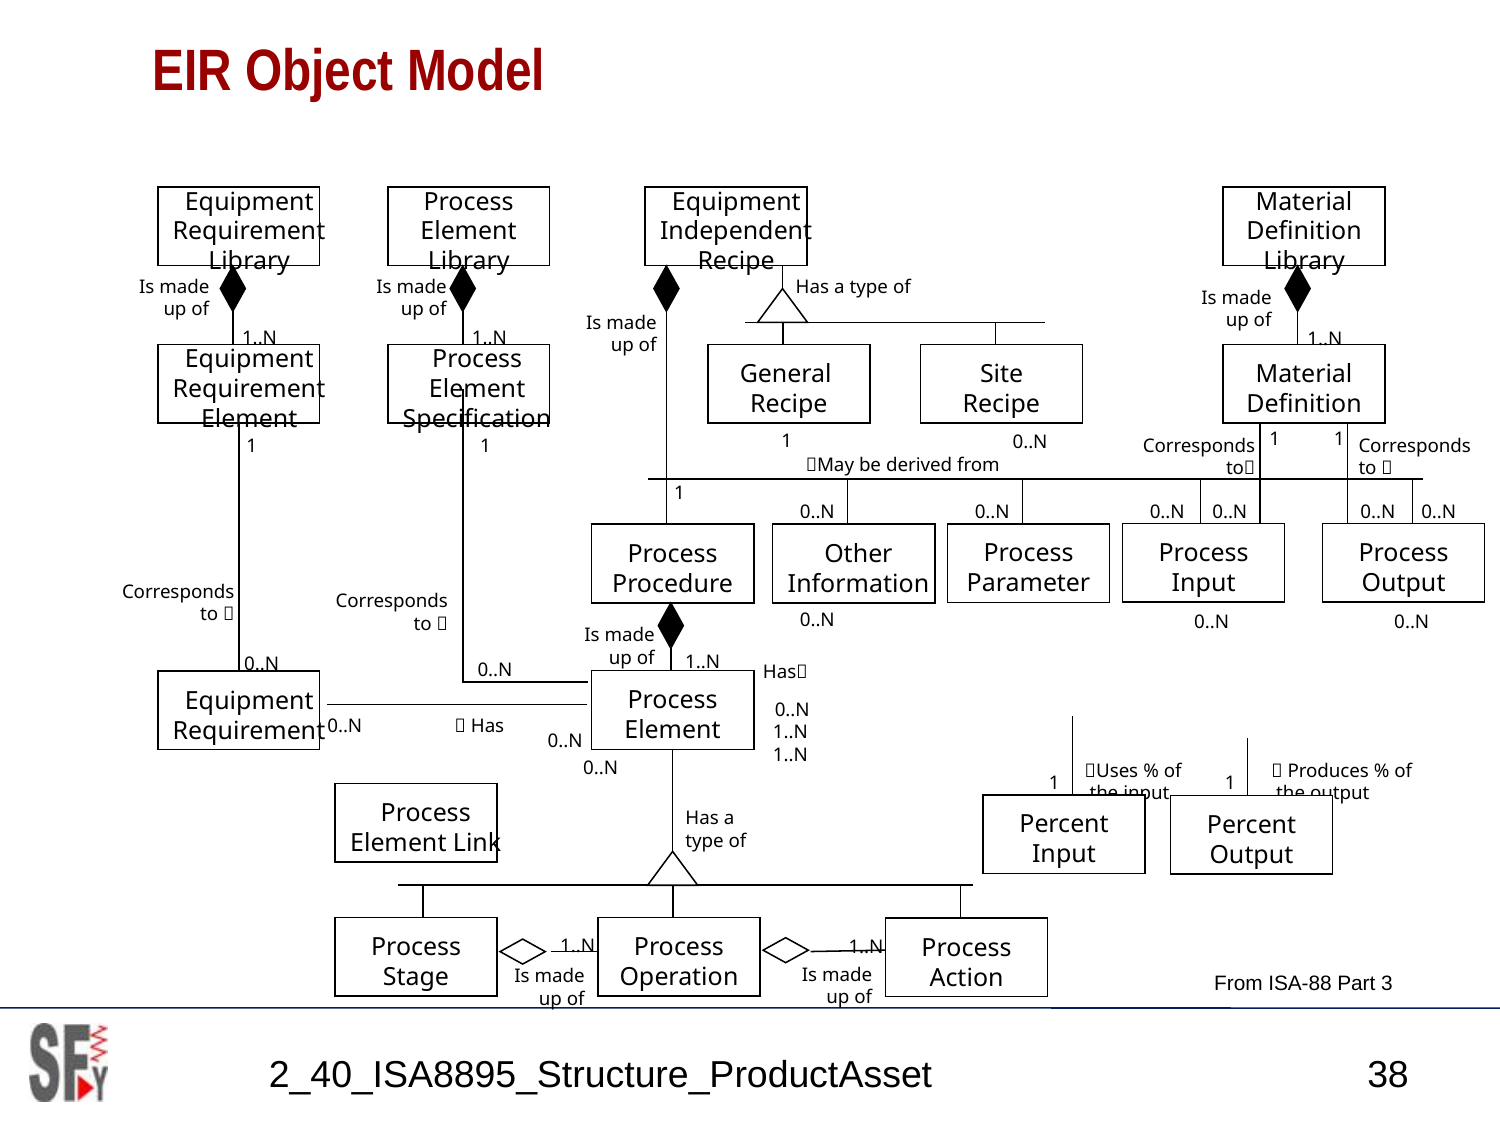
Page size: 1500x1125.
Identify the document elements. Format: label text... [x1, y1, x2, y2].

title EIR Object Model [137, 24, 1475, 238]
text_box Process Element Link [335, 783, 498, 863]
text_box Process Output [1322, 523, 1485, 602]
text_box 1 [231, 424, 238, 464]
text_box [668, 603, 684, 649]
text_box Process Element [591, 670, 754, 750]
text_box Process Stage [335, 917, 498, 997]
text_box 0..N [462, 642, 528, 681]
text_box 0..N [462, 682, 528, 688]
text_box 0..N [240, 636, 295, 671]
picture [29, 1023, 108, 1102]
text_box Process Procedure [591, 523, 754, 603]
text_box 1..N [672, 634, 736, 670]
text_box Corresponds to  [240, 564, 250, 633]
text_box Material Definition Library [1223, 186, 1386, 266]
text_box [506, 939, 539, 948]
text_box 0..N [1197, 484, 1263, 530]
text_box 0..N [320, 699, 378, 745]
text_box 0..N [1345, 484, 1411, 530]
text_box May be derived from [790, 437, 1015, 483]
text_box [225, 265, 246, 310]
text_box 0..N [1134, 486, 1197, 523]
text_box Is made up of [786, 947, 888, 1015]
text_box 0..N [997, 414, 1063, 461]
text_box Corresponds to  [1343, 418, 1491, 486]
text_box Has [747, 644, 823, 690]
text_box [462, 265, 476, 310]
text_box Equipment Requirement Element [157, 344, 320, 424]
text_box [763, 937, 803, 963]
text_box 0..N [228, 636, 238, 671]
text_box 1 [659, 465, 700, 511]
text_box Is made up of [667, 303, 672, 364]
text_box Equipment Requirement Library [157, 186, 320, 266]
text_box 1..N [1292, 311, 1358, 357]
text_box 1..N [226, 310, 292, 344]
text_box 1 [1033, 755, 1075, 801]
text_box [1287, 265, 1311, 311]
text_box  Produces % of the output [1256, 743, 1428, 811]
text_box 1 [464, 418, 506, 464]
text_box 1..N [833, 920, 899, 966]
text_box Corresponds to  [320, 573, 463, 642]
text_box 1..N [456, 310, 522, 356]
text_box 1..N [757, 727, 823, 773]
text_box 0..N [959, 484, 1025, 530]
text_box Is made up of [123, 259, 225, 327]
text_box Has a type of [670, 790, 762, 859]
text_box  Has [439, 699, 520, 745]
text_box General Recipe [708, 344, 871, 424]
text_box 0..N [1178, 594, 1245, 640]
text_box 1 [766, 413, 808, 459]
text_box Is made up of [499, 948, 600, 1017]
text_box Percent Input [983, 794, 1146, 874]
text_box 0..N [1378, 594, 1445, 640]
text_box Equipment Independent Recipe [645, 186, 807, 266]
text_box 0..N [784, 603, 850, 638]
text_box Process Action [885, 918, 1048, 997]
text_box Is made up of [1186, 270, 1287, 339]
text_box Site Recipe [920, 344, 1083, 424]
text_box 0..N [759, 682, 825, 728]
text_box Is made up of [571, 295, 666, 364]
text_box Process Element Specification [387, 344, 550, 424]
text_box Equipment Requirement [157, 671, 320, 750]
text_box Process Element Library [387, 186, 550, 266]
text_box 1 [240, 424, 272, 464]
text_box 1 [1209, 755, 1251, 801]
text_box 0..N [784, 485, 850, 531]
text_box Has a type of [780, 260, 926, 306]
text_box 0..N [1411, 486, 1472, 523]
text_box 0..N [567, 740, 634, 786]
text_box Material Definition [1223, 344, 1386, 424]
text_box Corresponds to [1127, 418, 1271, 486]
text_box 1 [1318, 411, 1360, 457]
text_box Uses % of the input [1069, 743, 1197, 811]
text_box From ISA-88 Part 3 [1199, 954, 1408, 1003]
slide_number <numéro> [1352, 1034, 1490, 1103]
text_box Corresponds to  [107, 564, 238, 633]
text_box 0..N [532, 714, 598, 760]
text_box [757, 292, 808, 322]
text_box 1 [1254, 411, 1296, 457]
text_box Process Parameter [947, 523, 1110, 603]
footer 2_40_ISA8895_Structure_ProductAsset [253, 1034, 1336, 1103]
text_box 1..N [545, 918, 611, 964]
text_box Process Operation [598, 917, 761, 997]
text_box Process Input [1122, 523, 1285, 602]
text_box [647, 854, 698, 886]
text_box [653, 265, 679, 311]
text_box Percent Output [1170, 795, 1333, 874]
text_box Other Information [772, 523, 936, 603]
text_box Is made up of [361, 259, 462, 327]
text_box Is made up of [569, 607, 670, 676]
